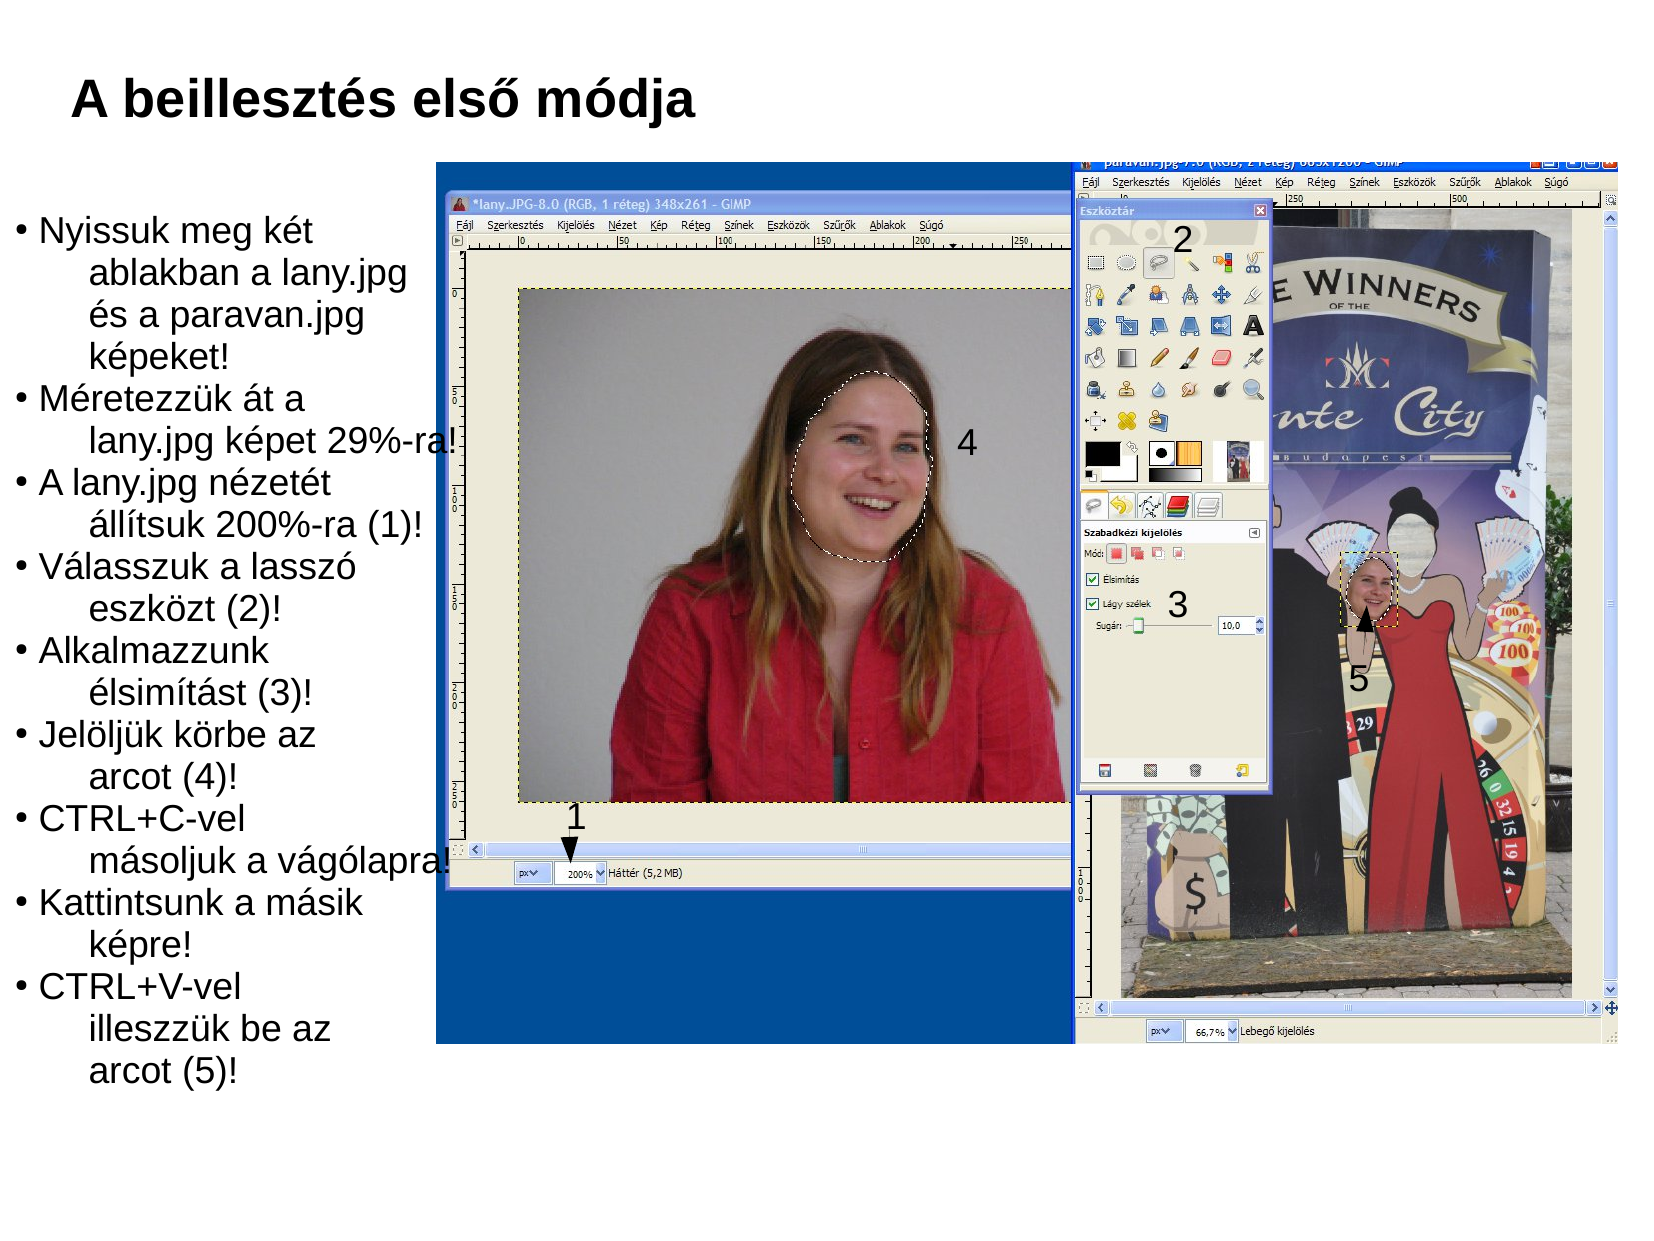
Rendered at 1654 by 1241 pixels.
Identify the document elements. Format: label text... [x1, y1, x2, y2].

picture [436, 162, 1618, 1044]
text_box 3 [1152, 575, 1204, 633]
text_box A beillesztés első módja [55, 61, 712, 139]
text_box 4 [942, 414, 993, 472]
text_box 1 [550, 787, 602, 845]
text_box Nyissuk meg két ablakban a lany.jpg és a paravan.jpg képeket! Méretezzük át a lany.jpg képet 29%-ra! A lany.jpg nézetét állítsuk 200%-ra (1)! Válasszuk a lasszó eszközt (2)! Alkalmazzunk élsimítást (3)! Jelöljük körbe az arcot (4)! CTRL+C-vel másoljuk a vágólapra! Kattintsunk a másik képre! CTRL+V-vel illeszzük be az arcot (5)! [0, 202, 472, 1101]
text_box 5 [1333, 649, 1385, 707]
text_box 2 [1157, 210, 1209, 268]
